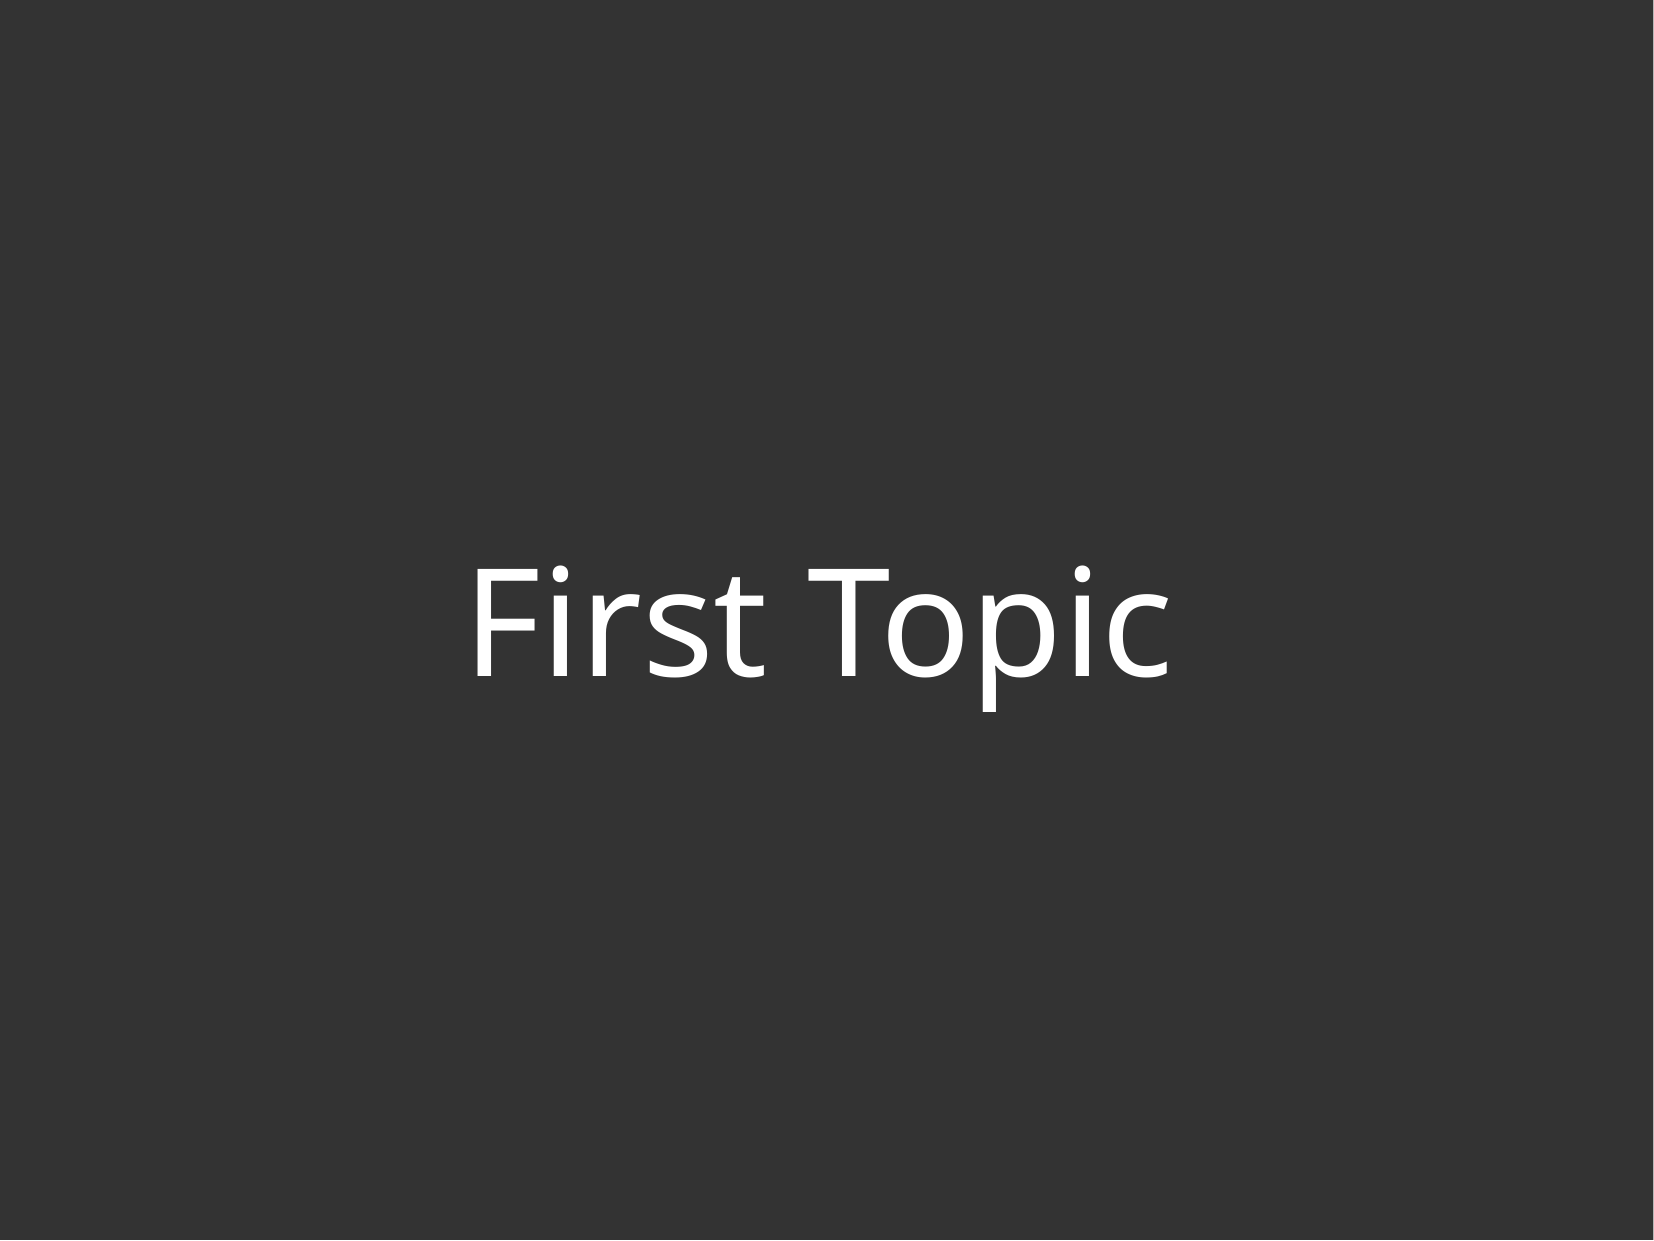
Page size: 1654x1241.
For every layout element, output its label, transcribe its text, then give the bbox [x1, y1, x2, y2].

title First Topic [74, 524, 1564, 713]
